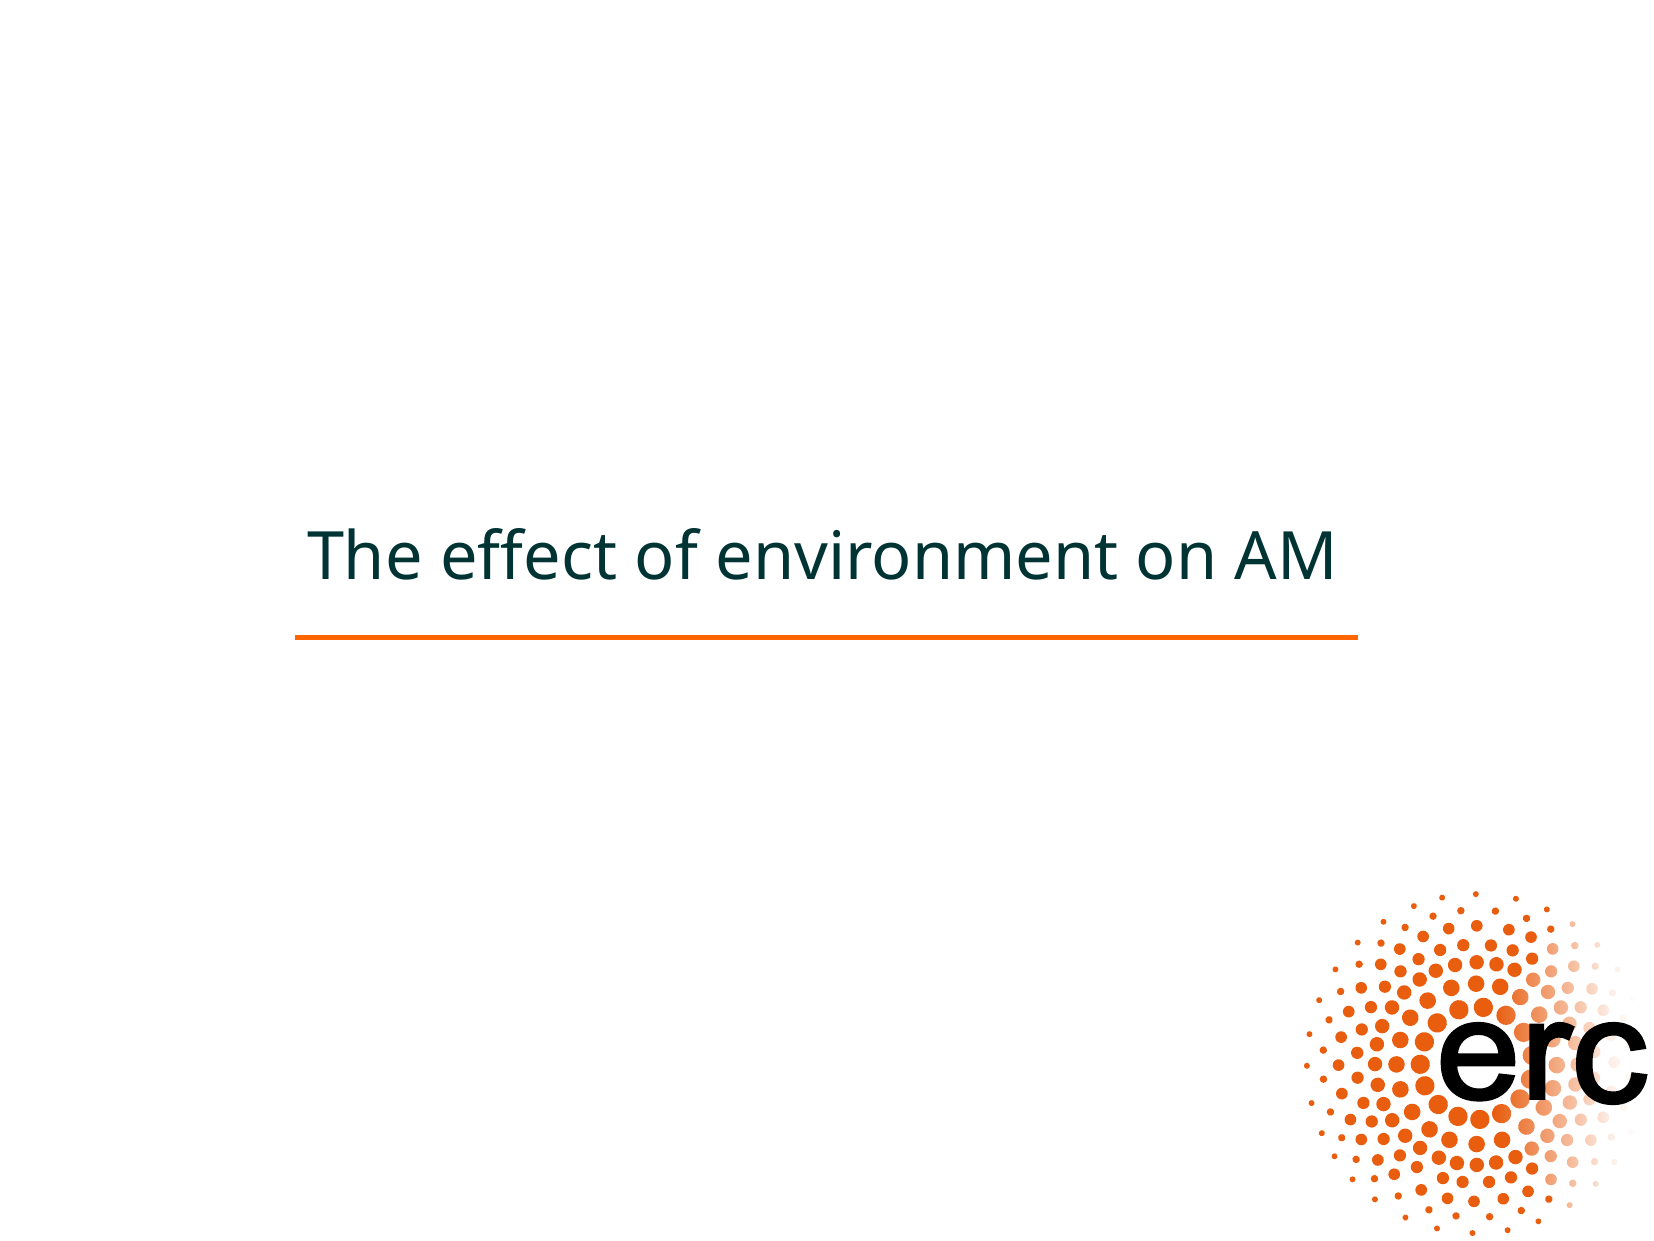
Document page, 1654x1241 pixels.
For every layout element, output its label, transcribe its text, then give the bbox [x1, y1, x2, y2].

title The effect of environment on AM [307, 391, 1347, 599]
